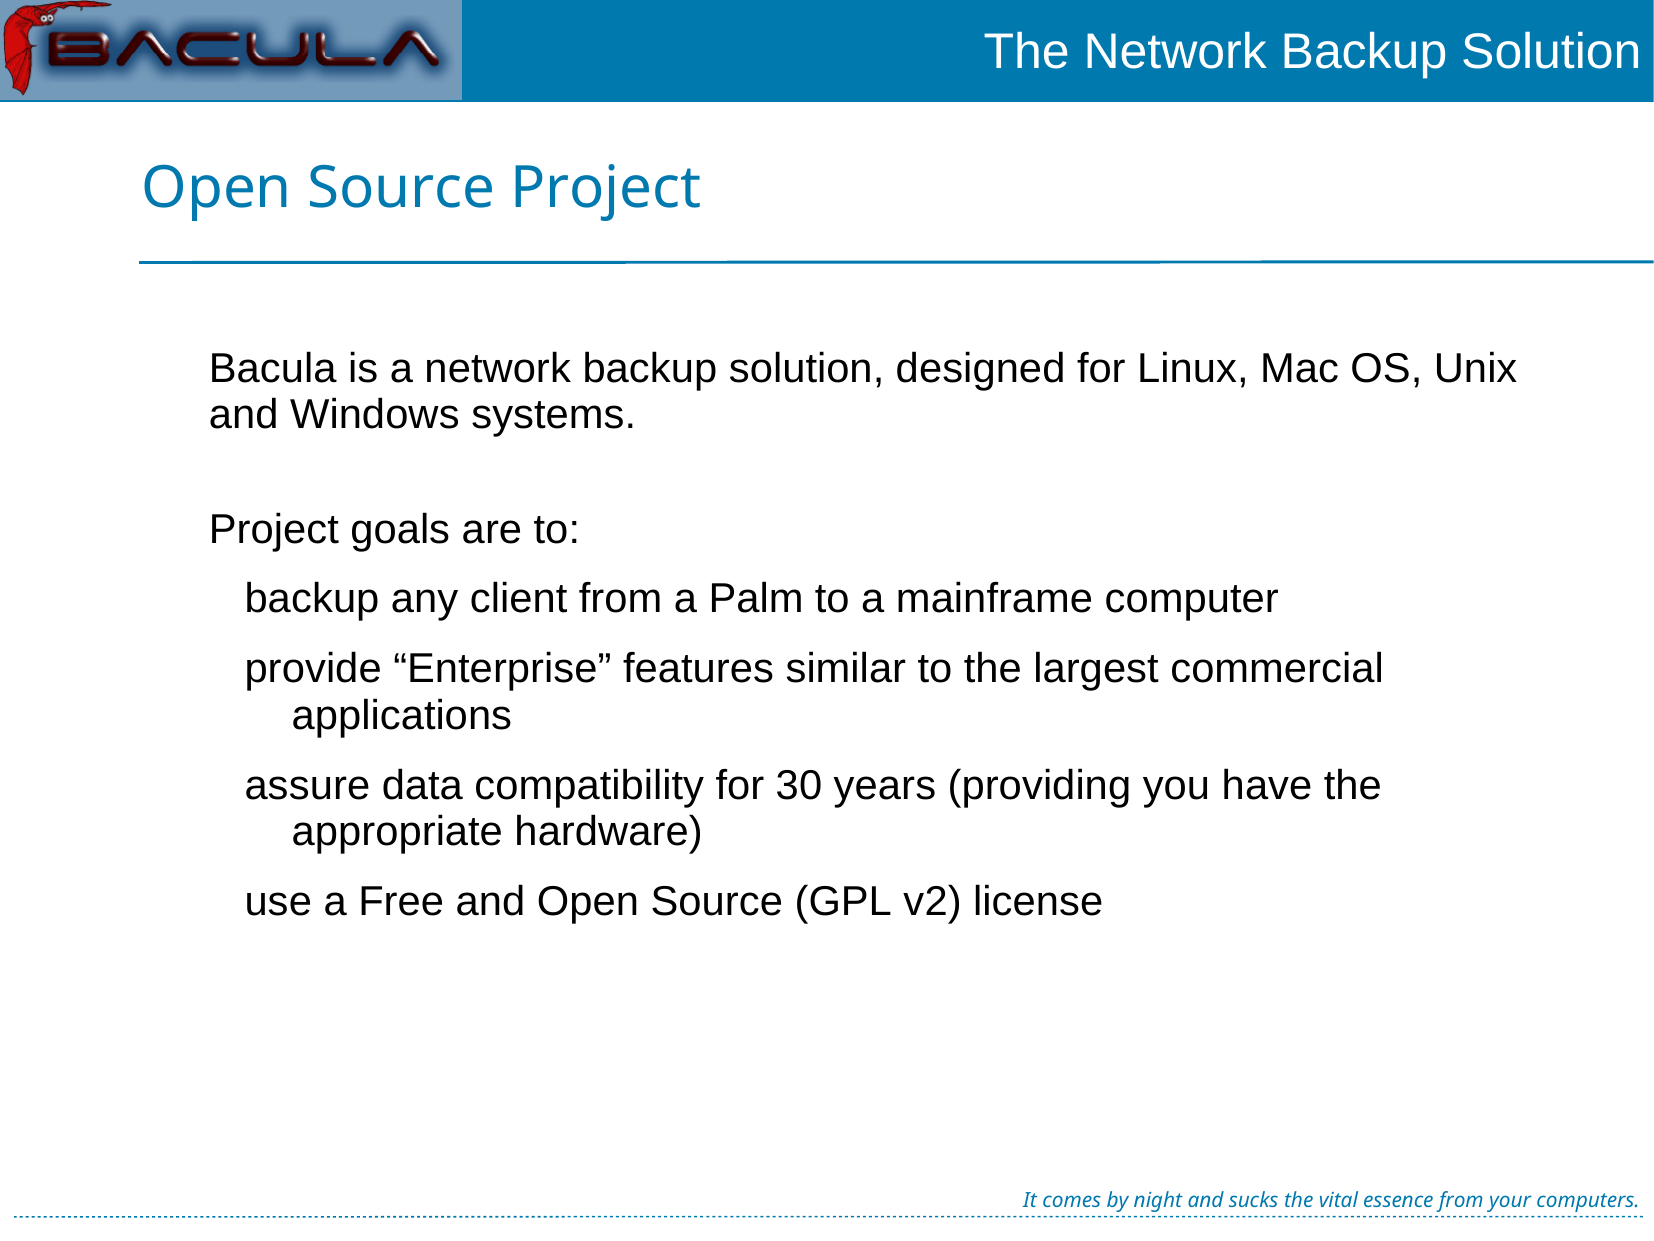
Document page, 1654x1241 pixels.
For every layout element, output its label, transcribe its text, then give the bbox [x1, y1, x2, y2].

list Bacula is a network backup solution, designed for Linux, Mac OS, Unix and Windows systems. Project goals are to: backup any client from a Palm to a mainframe computer provide “Enterprise” features similar to the largest commercial applications assure data compatibility for 30 years (providing you have the appropriate hardware) use a Free and Open Source (GPL v2) license [150, 344, 1534, 1142]
title Open Source Project [141, 112, 1501, 226]
picture [0, 0, 461, 99]
